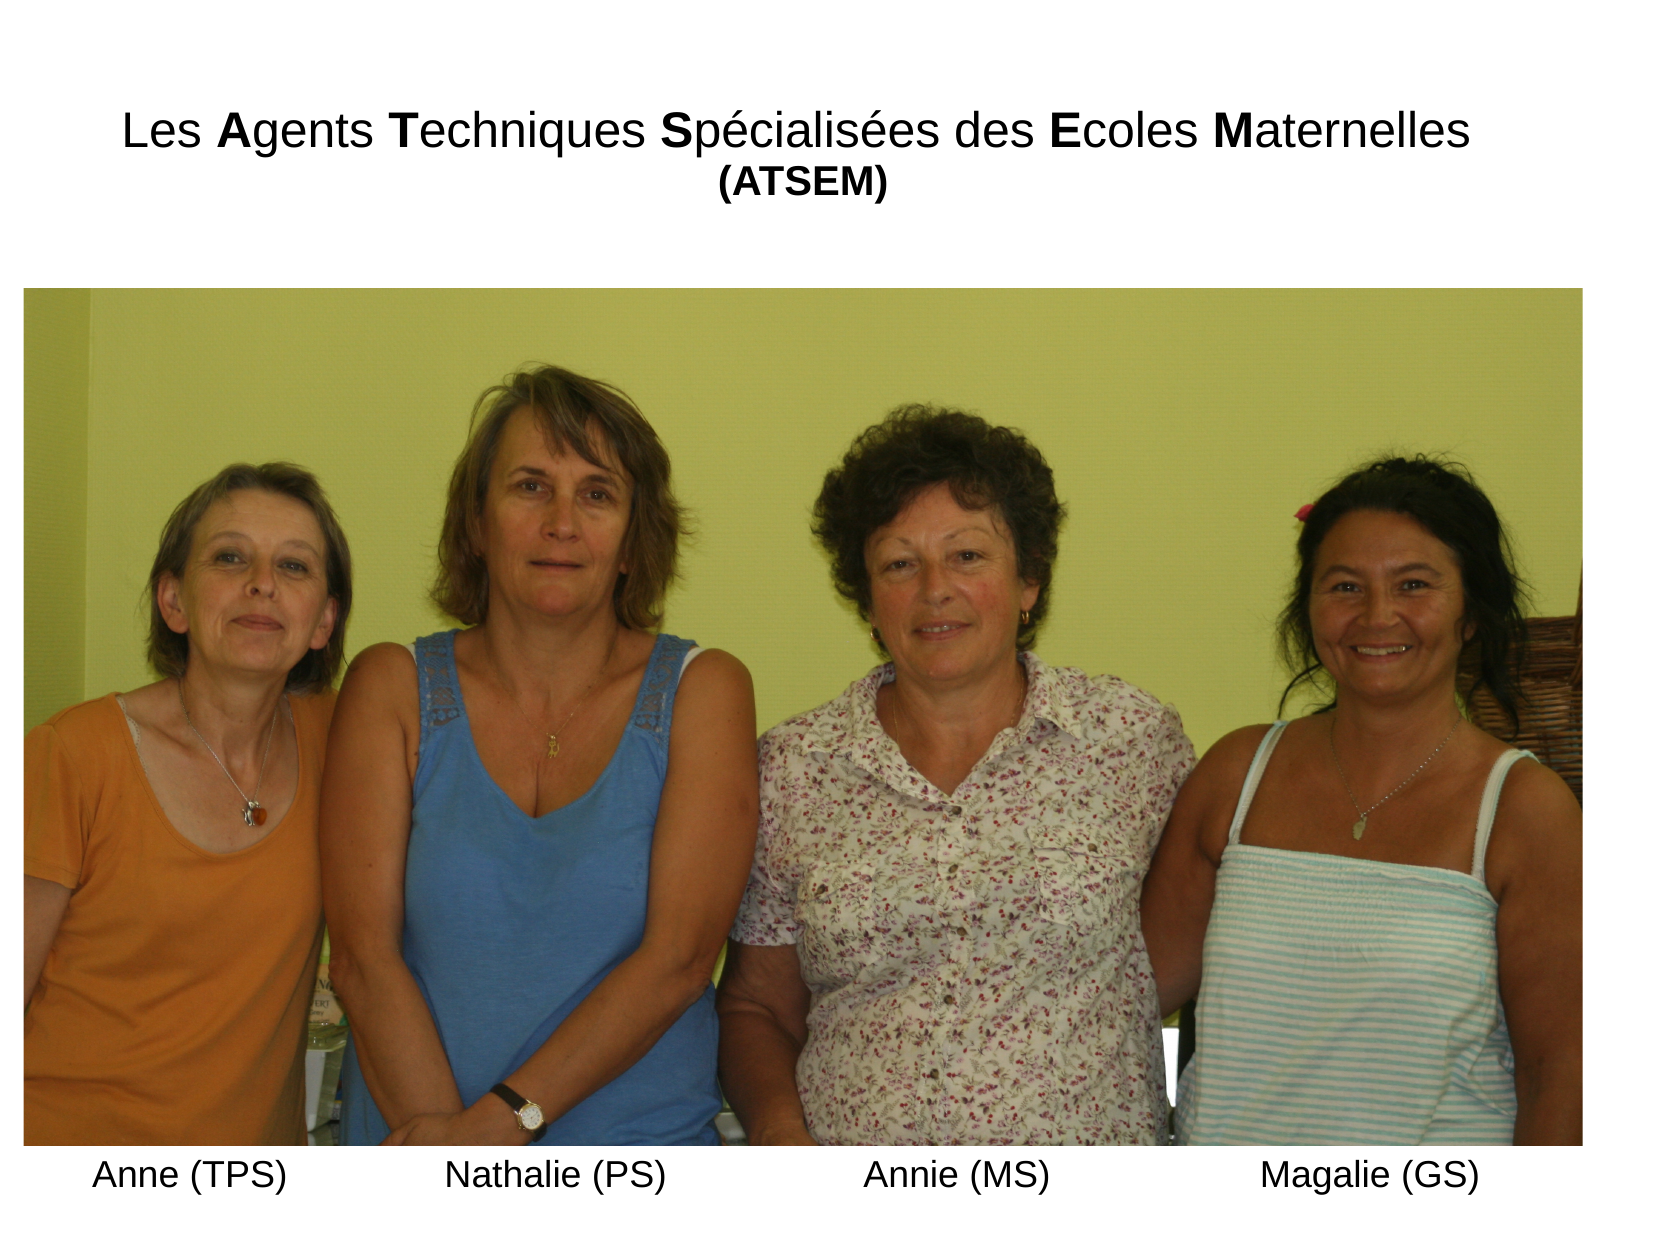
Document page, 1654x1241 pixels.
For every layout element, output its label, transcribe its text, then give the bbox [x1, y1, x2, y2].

text_box Anne (TPS) Nathalie (PS) Annie (MS) Magalie (GS) [35, 1145, 1595, 1203]
picture [23, 288, 1583, 1146]
title Les Agents Techniques Spécialisées des Ecoles Maternelles (ATSEM) [23, 22, 1583, 284]
